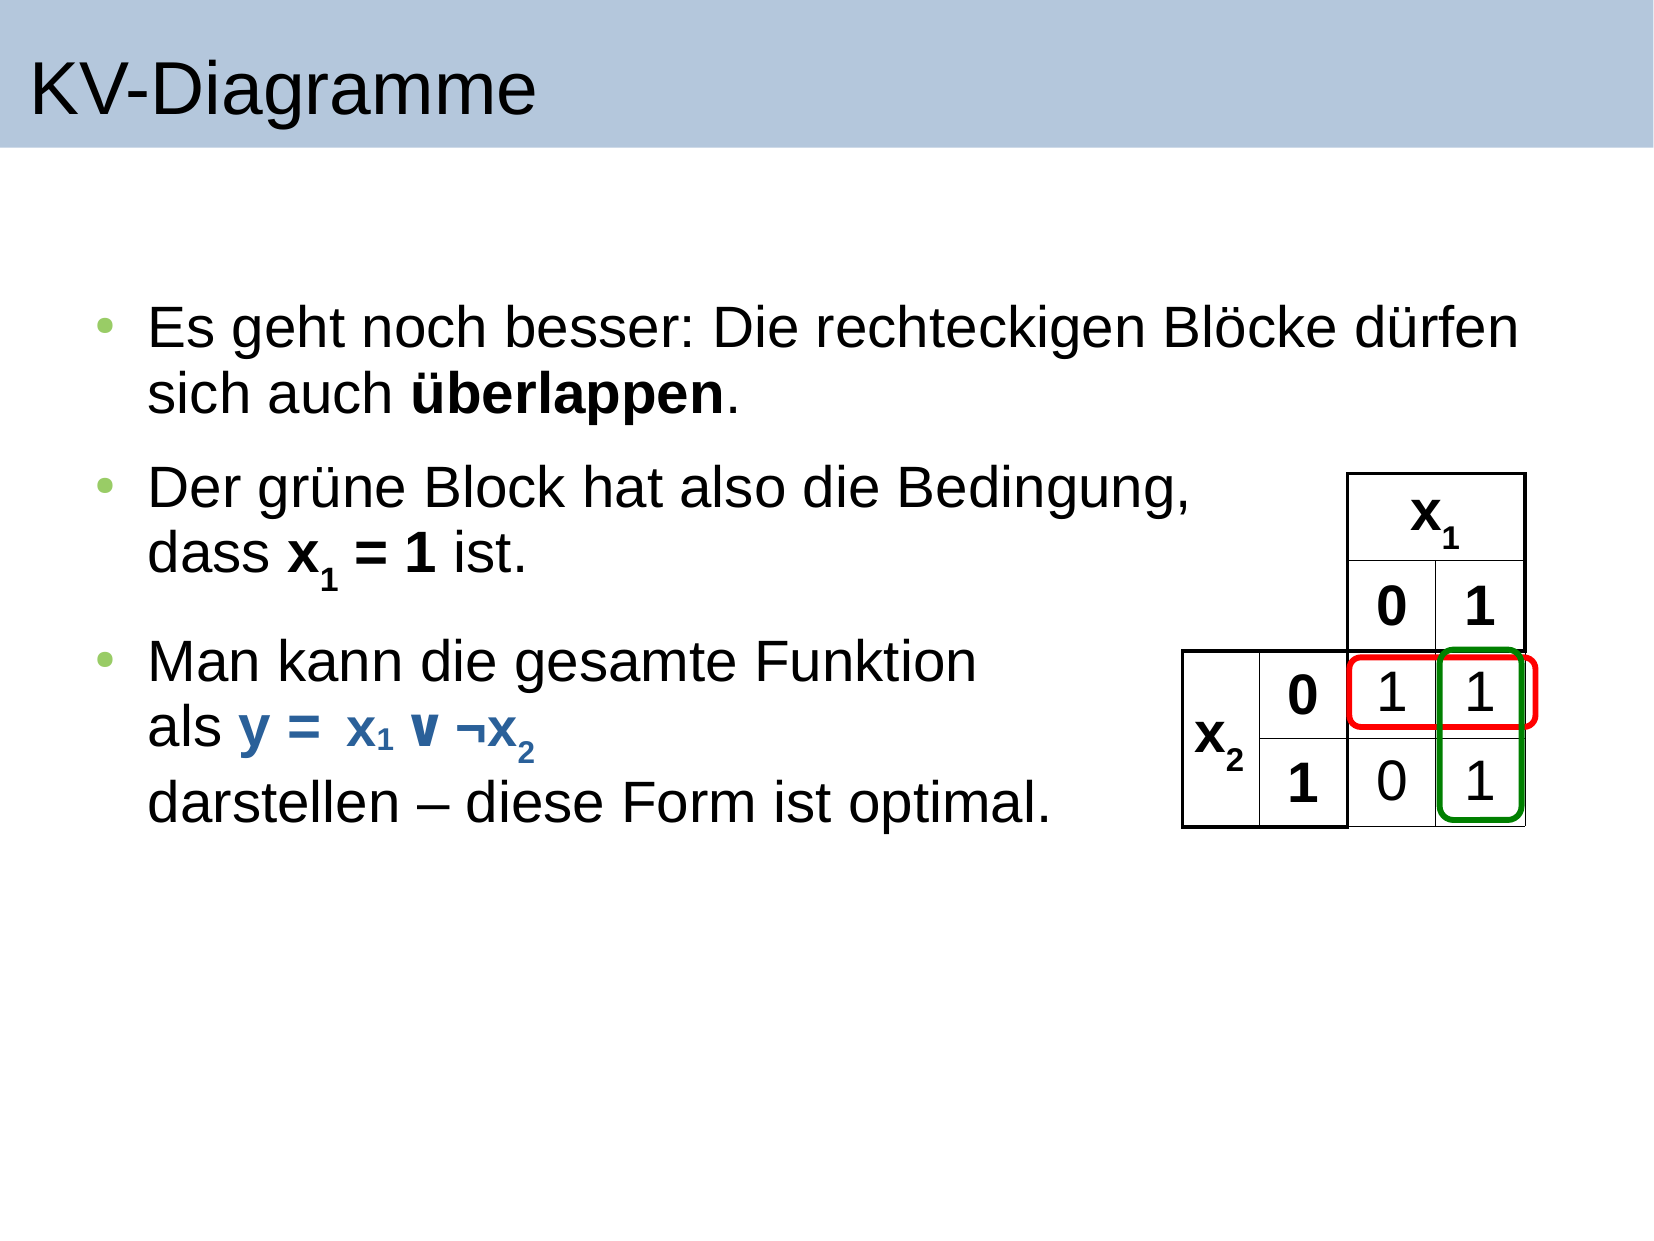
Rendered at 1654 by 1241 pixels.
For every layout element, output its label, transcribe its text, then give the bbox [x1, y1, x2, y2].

title KV-Diagramme [29, 29, 1625, 148]
chart [1181, 472, 1528, 831]
chart [1443, 730, 1518, 817]
chart [1443, 661, 1518, 724]
list Es geht noch besser: Die rechteckigen Blöcke dürfen sich auch überlappen. Der grüne Block hat also die Bedingung, dass x1 = 1 ist. Man kann die gesamte Funktion als y = x1 ∨ ¬x2 darstellen – diese Form ist optimal. [76, 295, 1565, 1015]
chart [1353, 661, 1436, 724]
